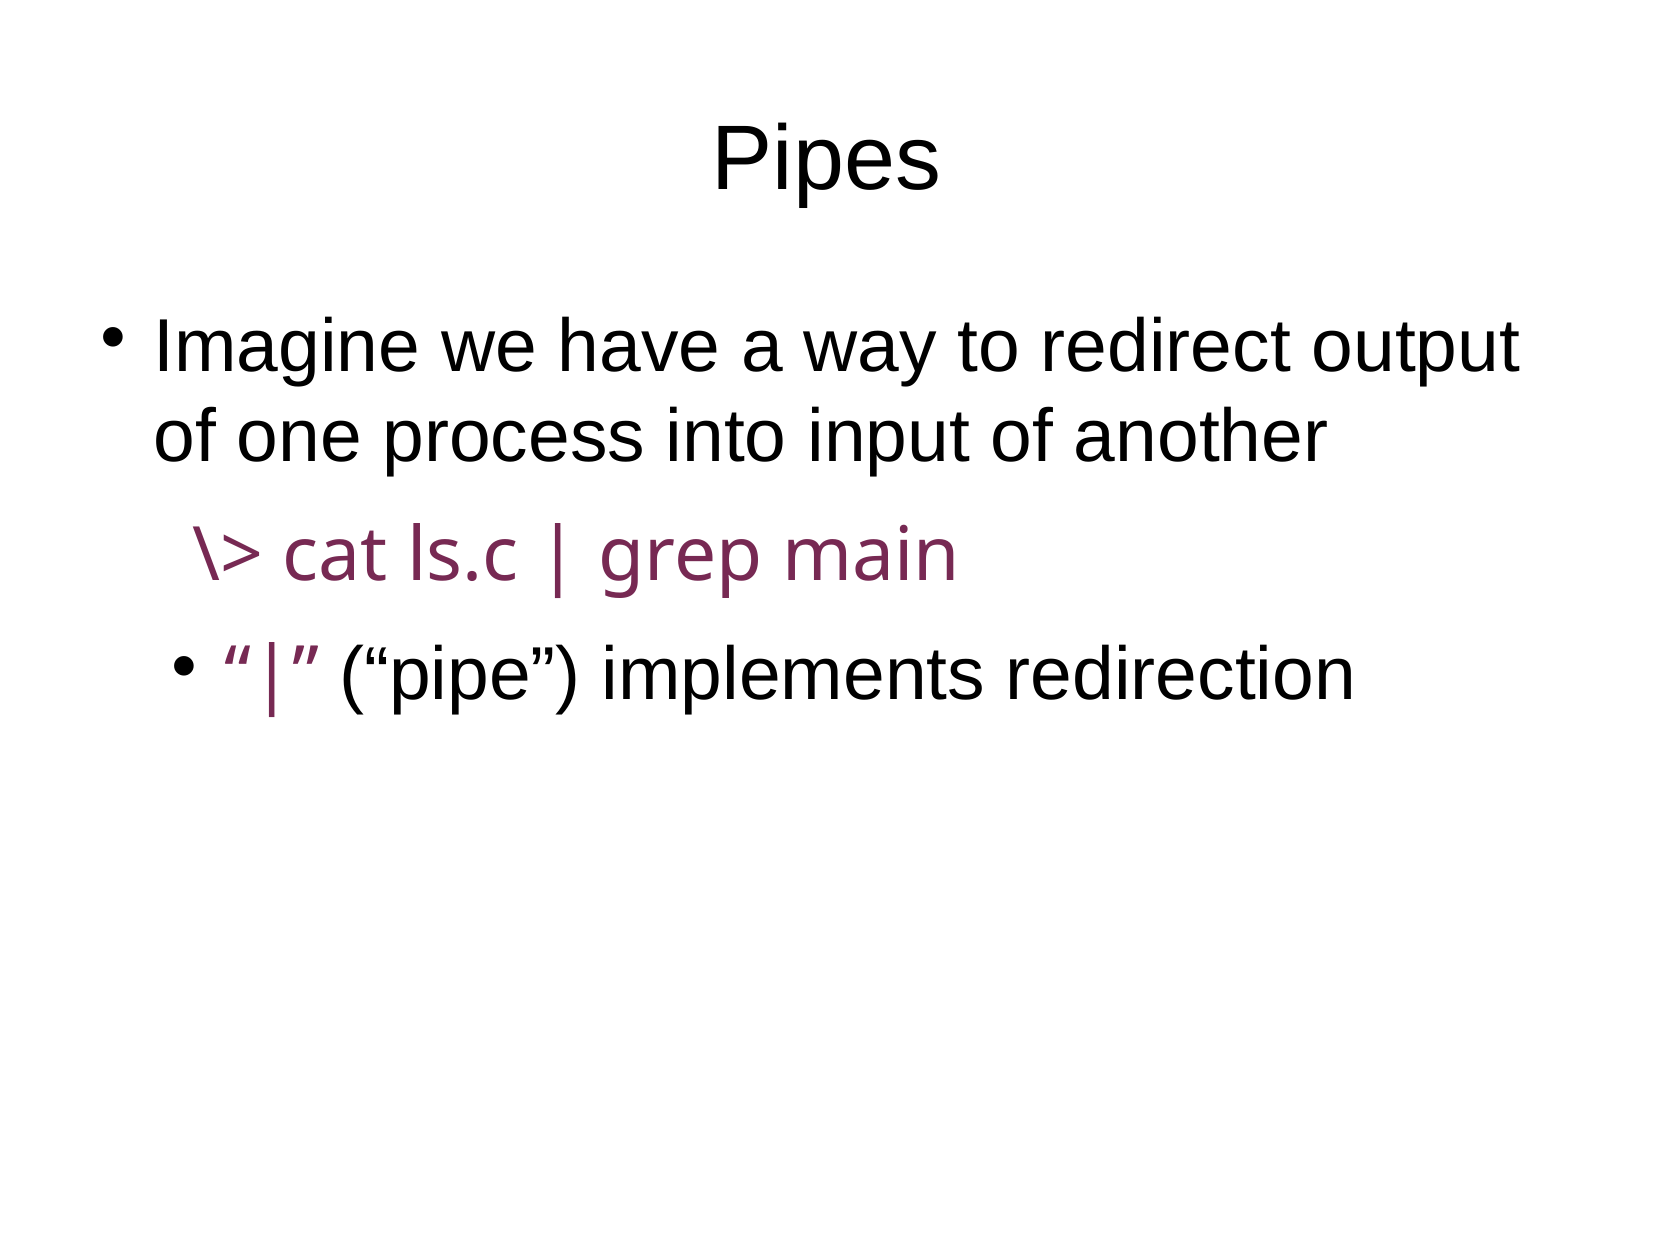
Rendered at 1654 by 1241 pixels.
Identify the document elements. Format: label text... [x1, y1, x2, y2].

list Imagine we have a way to redirect output of one process into input of another \> cat ls.c | grep main “|” (“pipe”) implements redirection [82, 296, 1571, 1206]
title Pipes [82, 49, 1571, 257]
